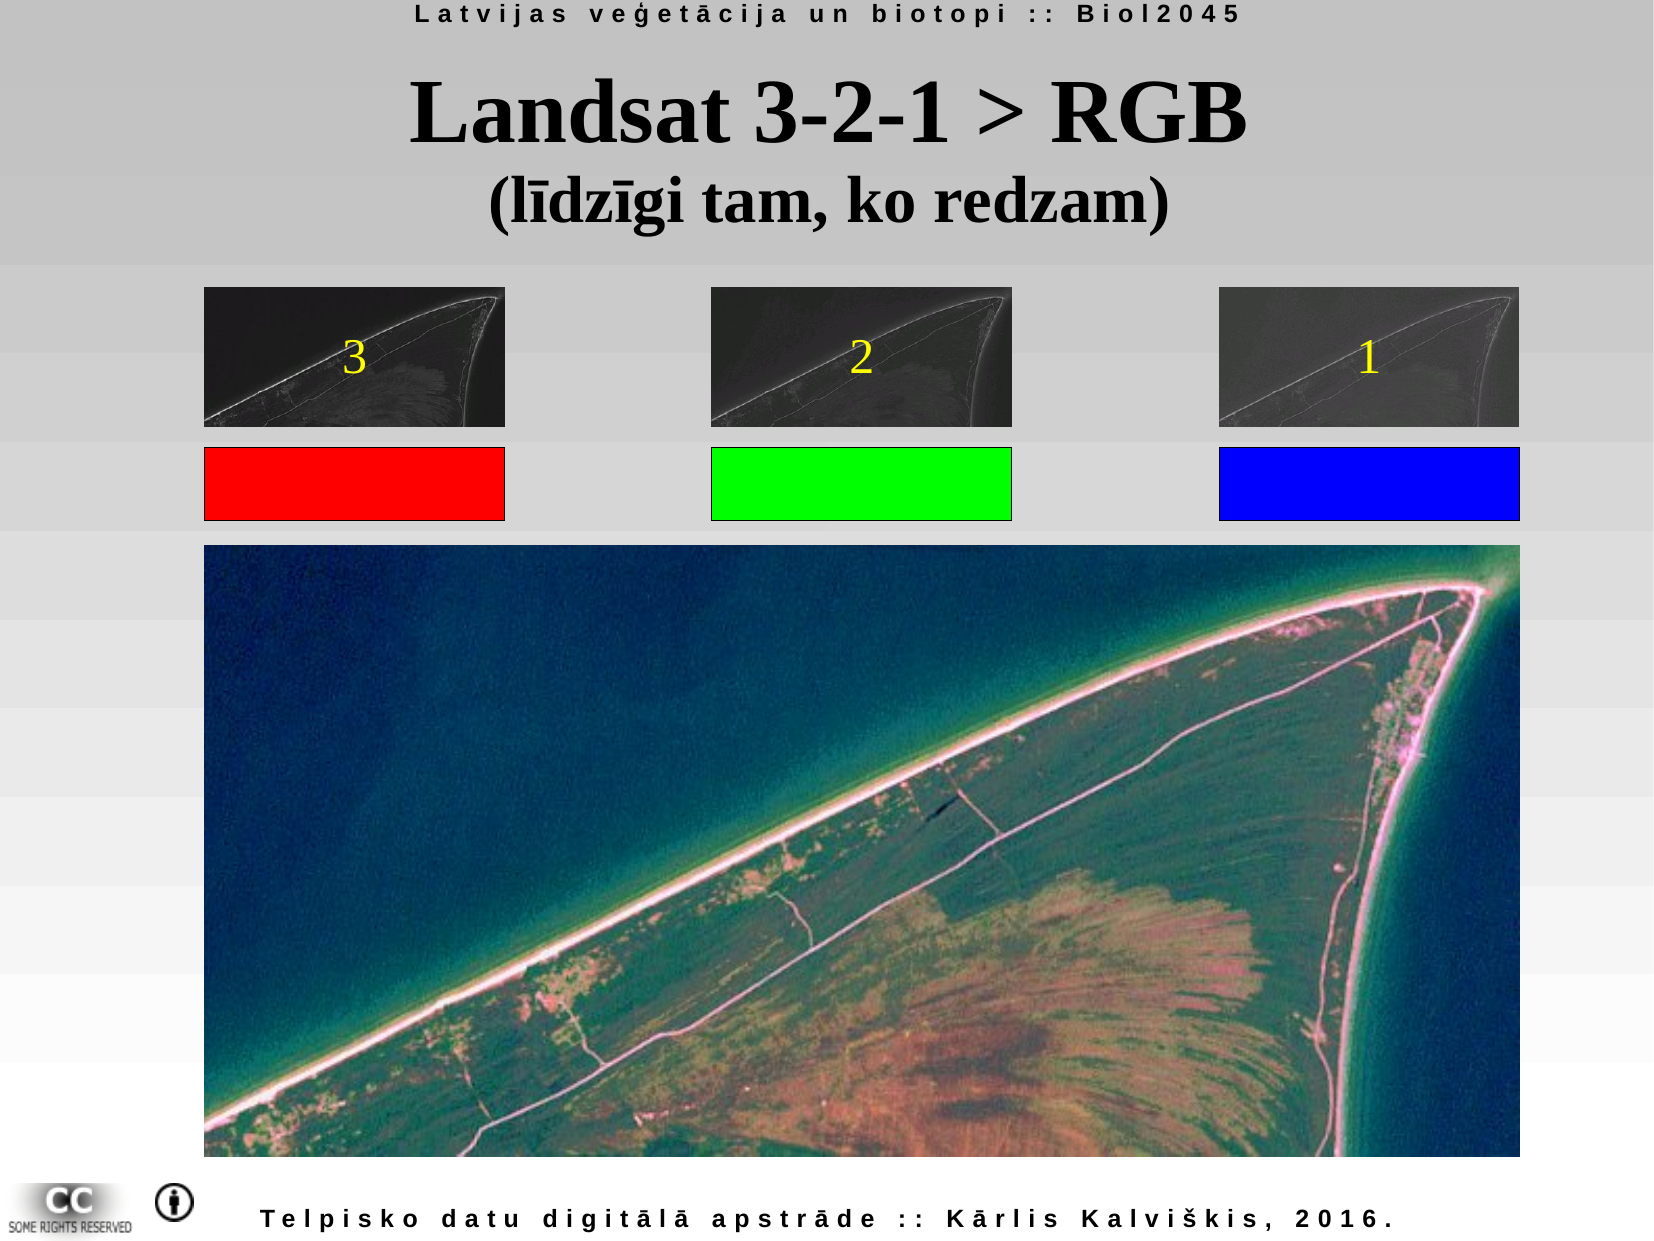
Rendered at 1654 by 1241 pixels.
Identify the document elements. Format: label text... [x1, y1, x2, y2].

title Landsat 3-2-1 > RGB (līdzīgi tam, ko redzam) [34, 61, 1626, 296]
text_box [204, 447, 505, 521]
text_box [1219, 447, 1520, 521]
text_box [711, 447, 1012, 521]
picture [0, 0, 1654, 1241]
